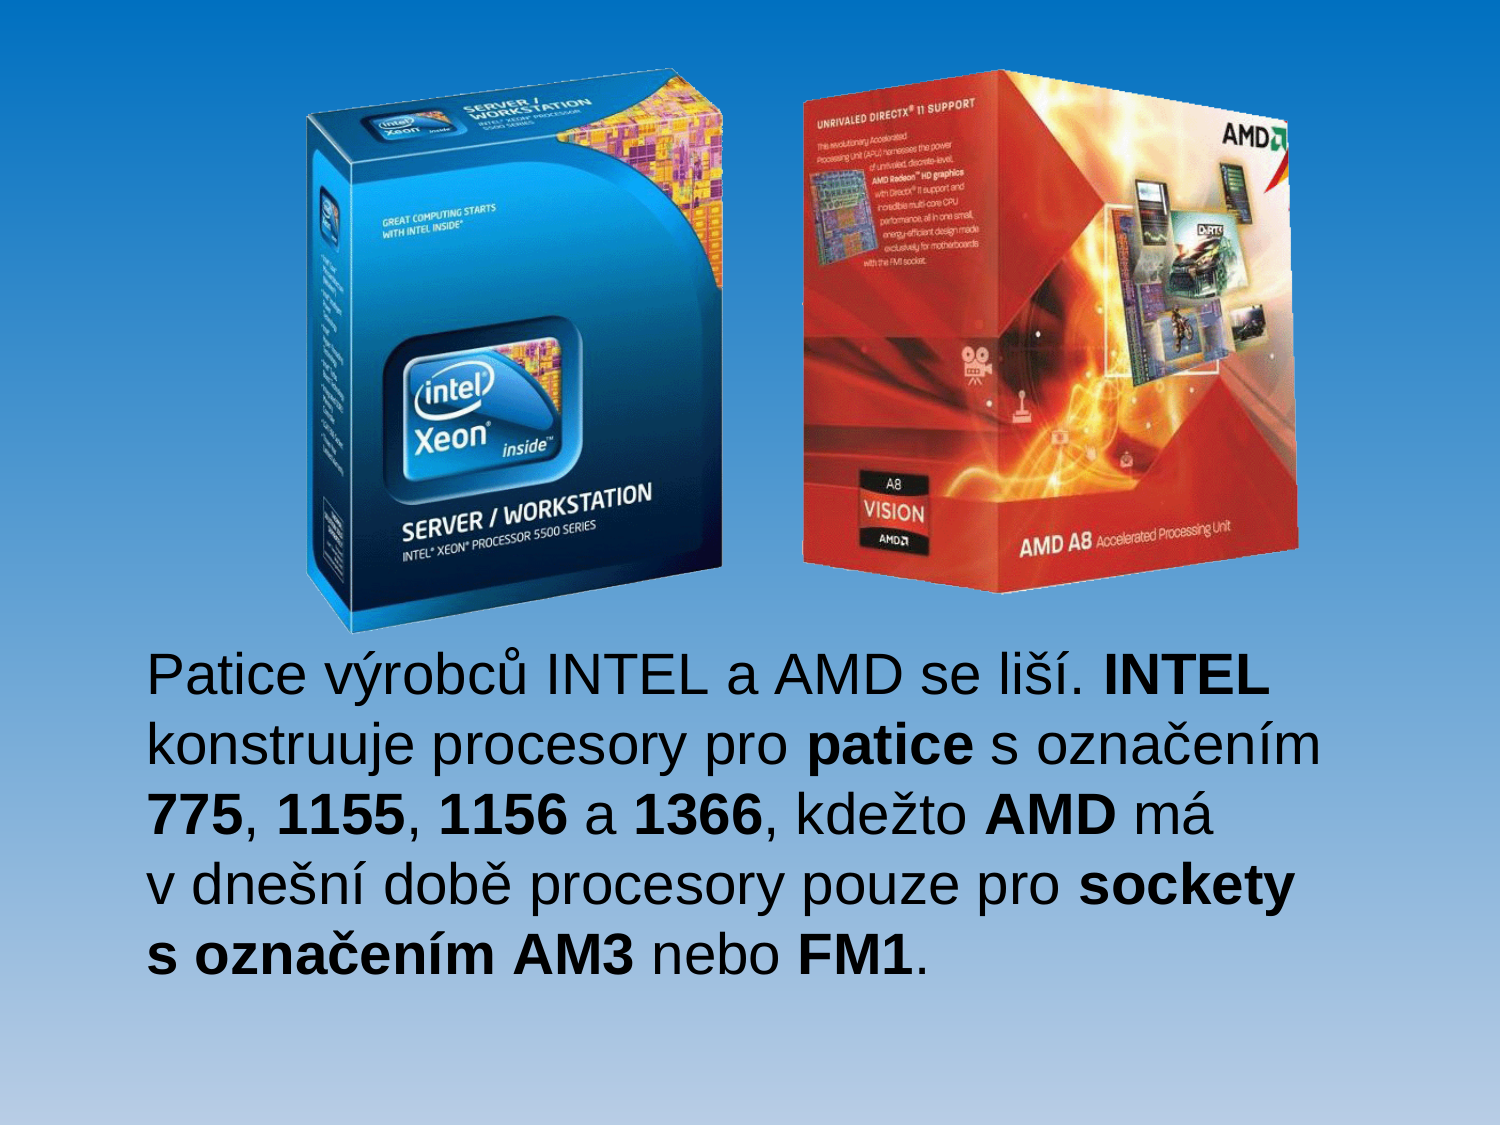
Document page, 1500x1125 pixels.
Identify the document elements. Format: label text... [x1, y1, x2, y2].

list Patice výrobců INTEL a AMD se liší. INTEL konstruuje procesory pro patice s označením 775, 1155, 1156 a 1366, kdežto AMD má v dnešní době procesory pouze pro sockety s označením AM3 nebo FM1. [75, 628, 1426, 1012]
picture [785, 66, 1315, 598]
picture [289, 66, 741, 646]
